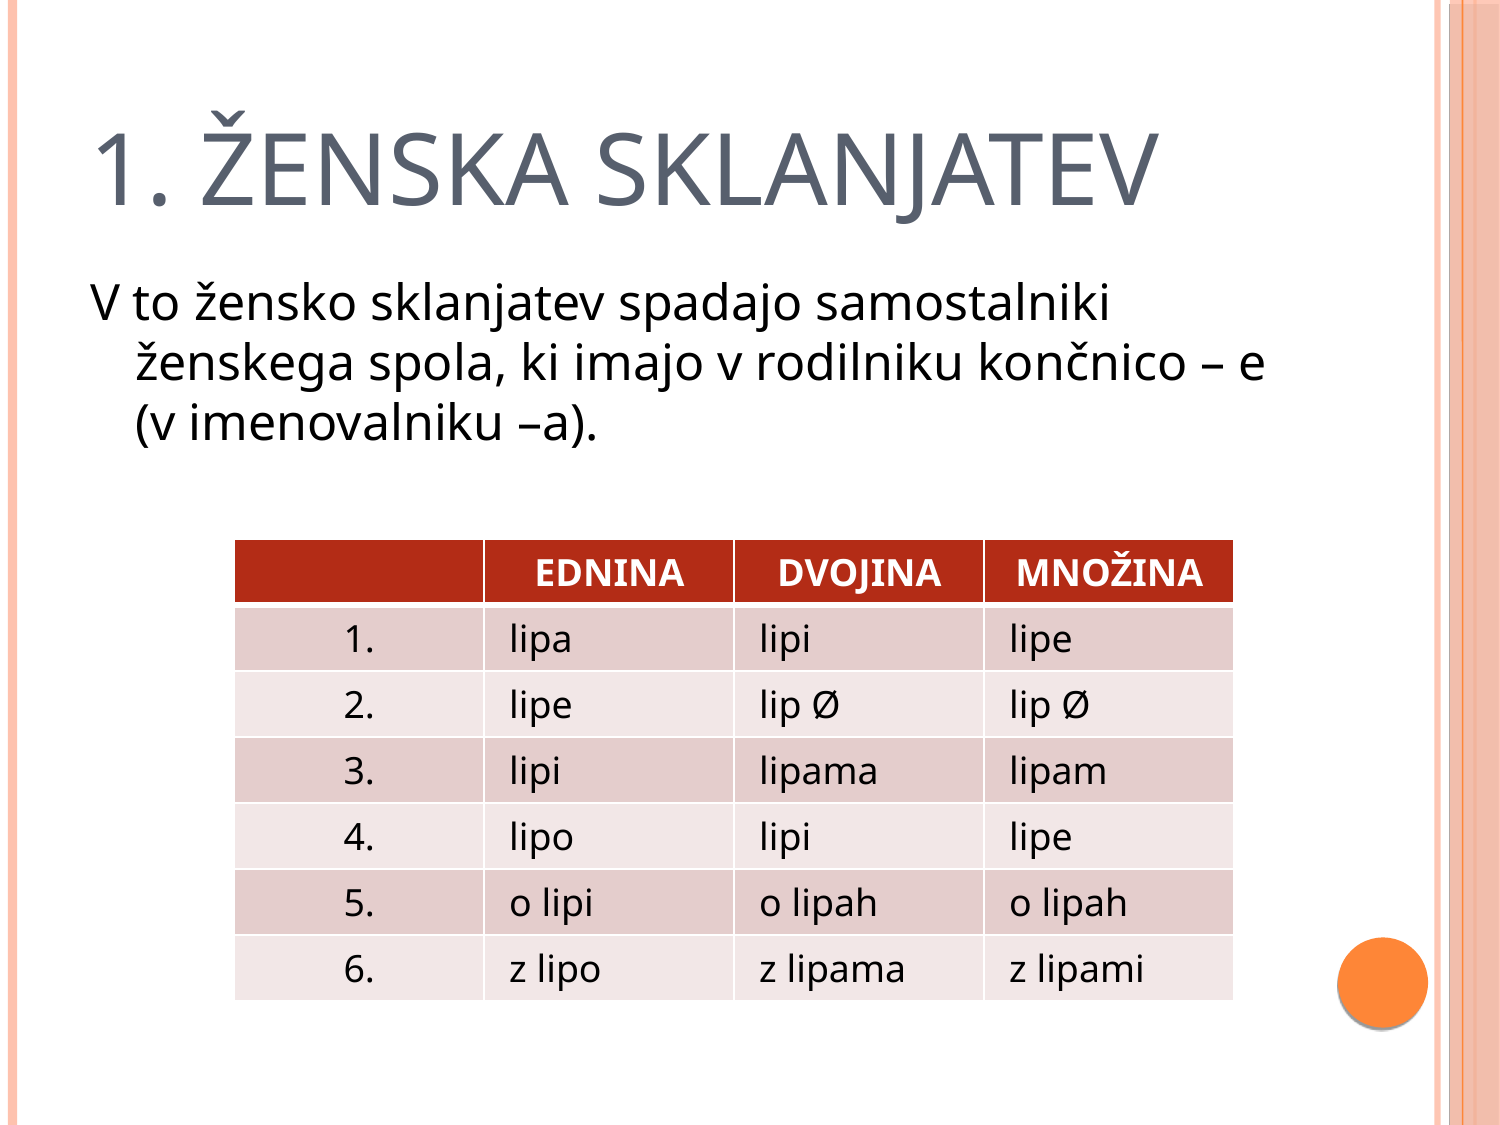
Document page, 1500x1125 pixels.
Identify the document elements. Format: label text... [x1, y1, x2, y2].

table_cell z lipo [485, 936, 733, 1000]
table_header [235, 540, 483, 602]
table_cell lipam [985, 738, 1233, 802]
table_cell lipi [735, 804, 983, 868]
table_cell z lipama [735, 936, 983, 1000]
table_cell 2. [235, 672, 483, 736]
table_cell lipi [485, 738, 733, 802]
table_cell lipama [735, 738, 983, 802]
title 1. ŽENSKA SKLANJATEV [75, 45, 1300, 233]
table_cell o lipi [485, 870, 733, 934]
table_cell lipa [485, 608, 733, 670]
table_cell lipe [985, 608, 1233, 670]
table_cell o lipah [985, 870, 1233, 934]
table_header DVOJINA [735, 540, 983, 602]
table_header MNOŽINA [985, 540, 1233, 602]
table_header EDNINA [485, 540, 733, 602]
table_cell o lipah [735, 870, 983, 934]
table_cell z lipami [985, 936, 1233, 1000]
table_cell lipe [485, 672, 733, 736]
table_cell 6. [235, 936, 483, 1000]
table_cell lip Ø [985, 672, 1233, 736]
list V to žensko sklanjatev spadajo samostalniki ženskega spola, ki imajo v rodilniku končnico – e (v imenovalniku –a). [75, 262, 1300, 1062]
table_cell lipo [485, 804, 733, 868]
table_cell lipi [735, 608, 983, 670]
table_cell lip Ø [735, 672, 983, 736]
table_cell lipe [985, 804, 1233, 868]
table_cell 4. [235, 804, 483, 868]
table_cell 3. [235, 738, 483, 802]
table_cell 1. [235, 608, 483, 670]
table_cell 5. [235, 870, 483, 934]
